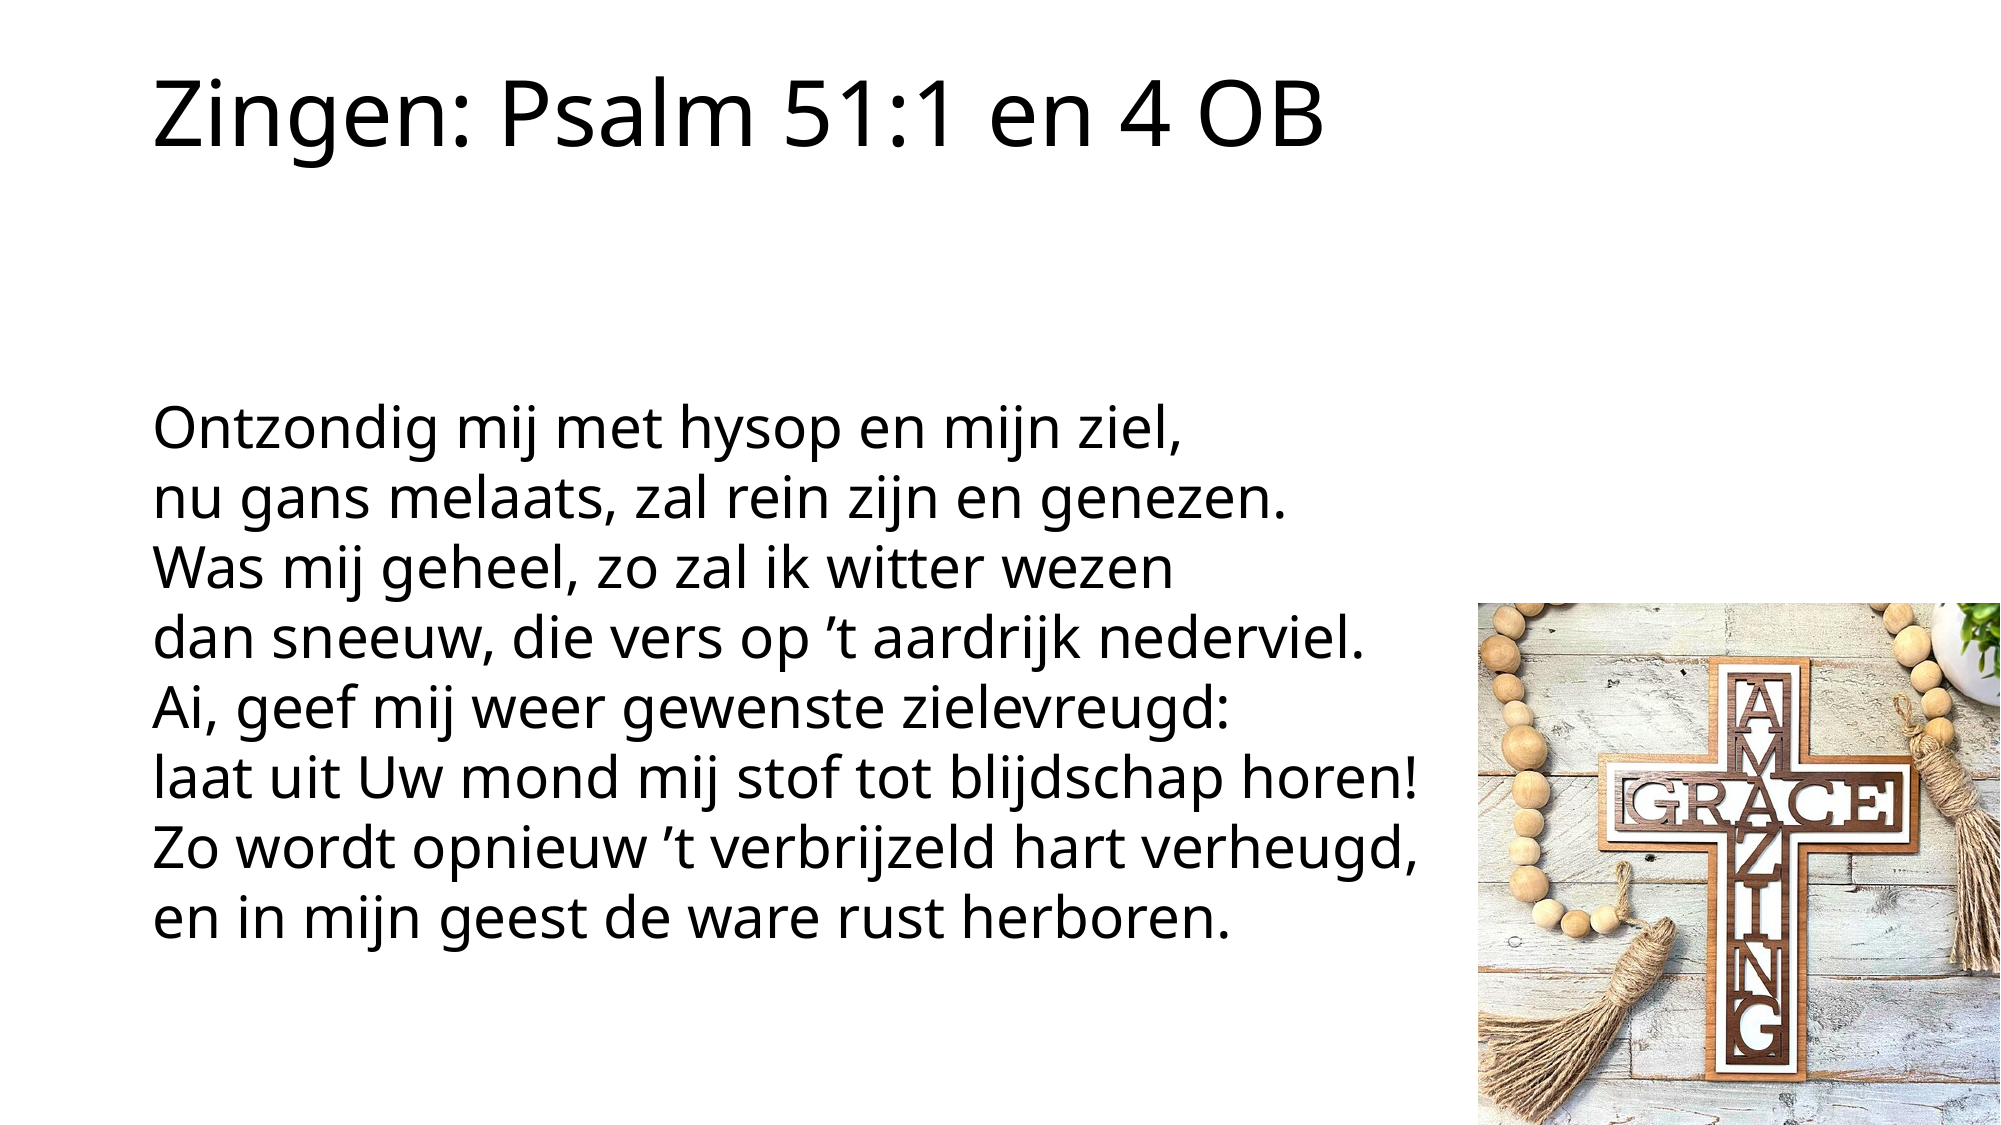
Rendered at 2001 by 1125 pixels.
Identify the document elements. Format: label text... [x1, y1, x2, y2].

text_box Ontzondig mij met hysop en mijn ziel, nu gans melaats, zal rein zijn en genezen. Was mij geheel, zo zal ik witter wezen dan sneeuw, die vers op ’t aardrijk nederviel. Ai, geef mij weer gewenste zielevreugd: laat uit Uw mond mij stof tot blijdschap horen! Zo wordt opnieuw ’t verbrijzeld hart verheugd, en in mijn geest de ware rust herboren. [137, 382, 1514, 958]
picture [1478, 603, 2000, 1125]
title Zingen: Psalm 51:1 en 4 OB [137, 59, 1863, 278]
